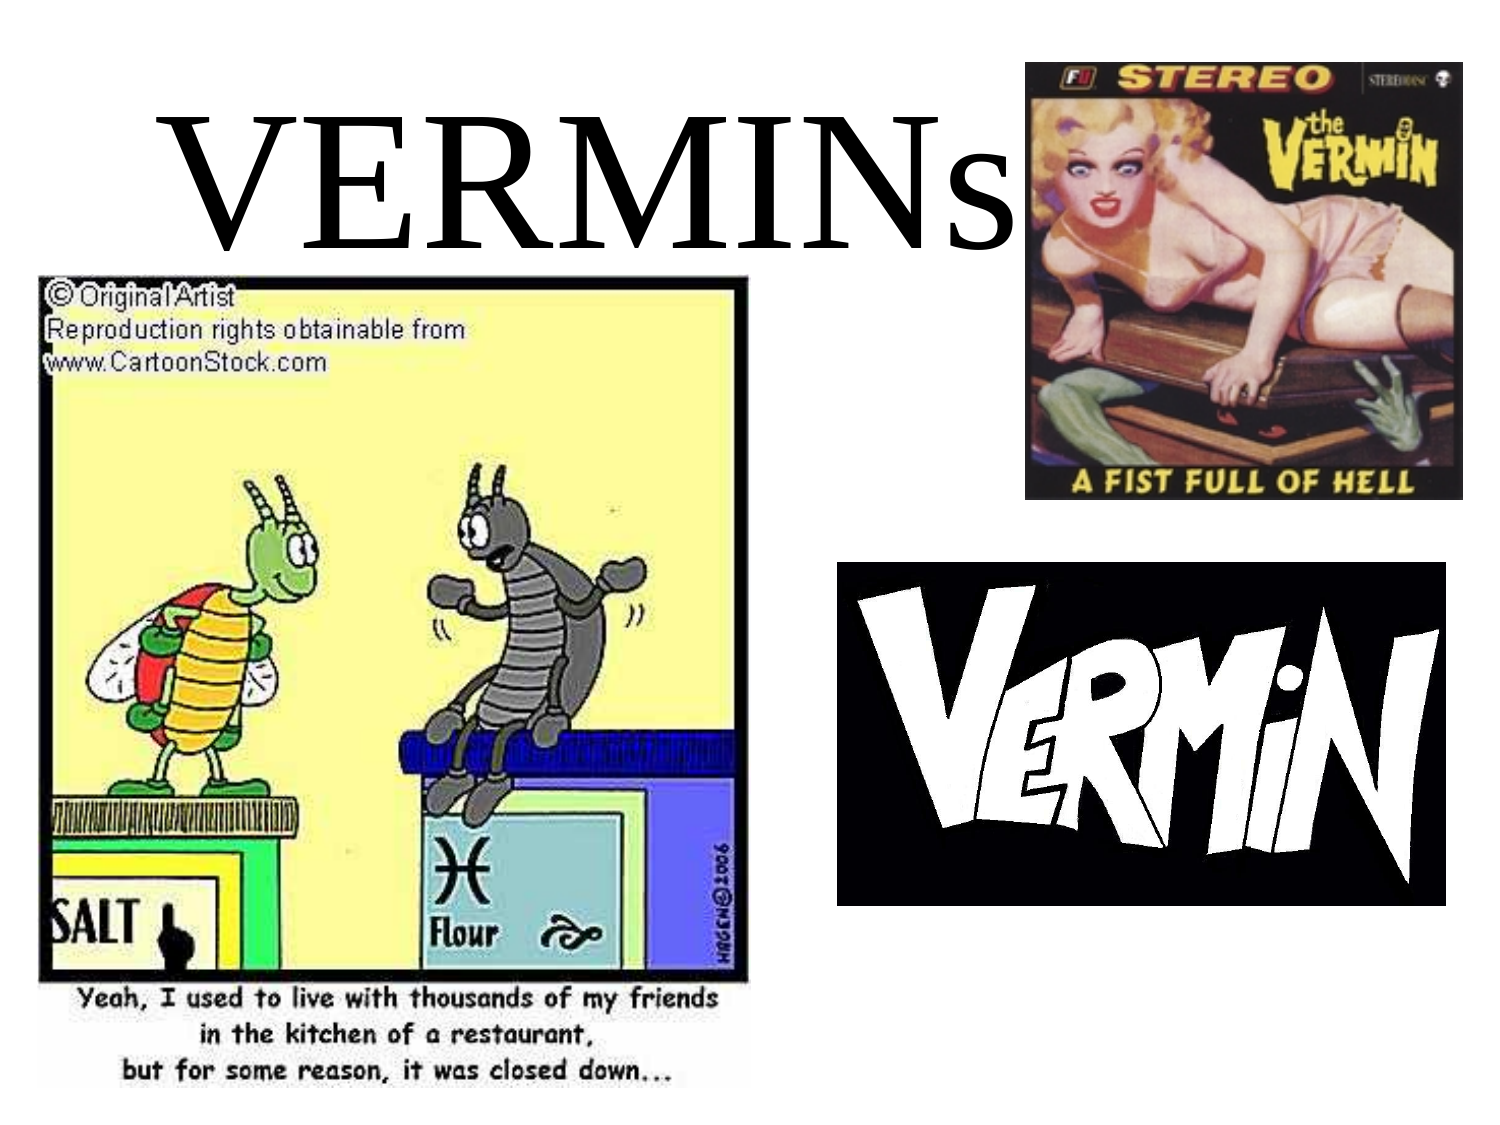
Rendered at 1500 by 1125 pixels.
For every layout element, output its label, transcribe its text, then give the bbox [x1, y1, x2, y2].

title VERMINs [49, 24, 1125, 338]
picture [1025, 62, 1463, 501]
picture [837, 562, 1446, 906]
picture [37, 274, 751, 1088]
